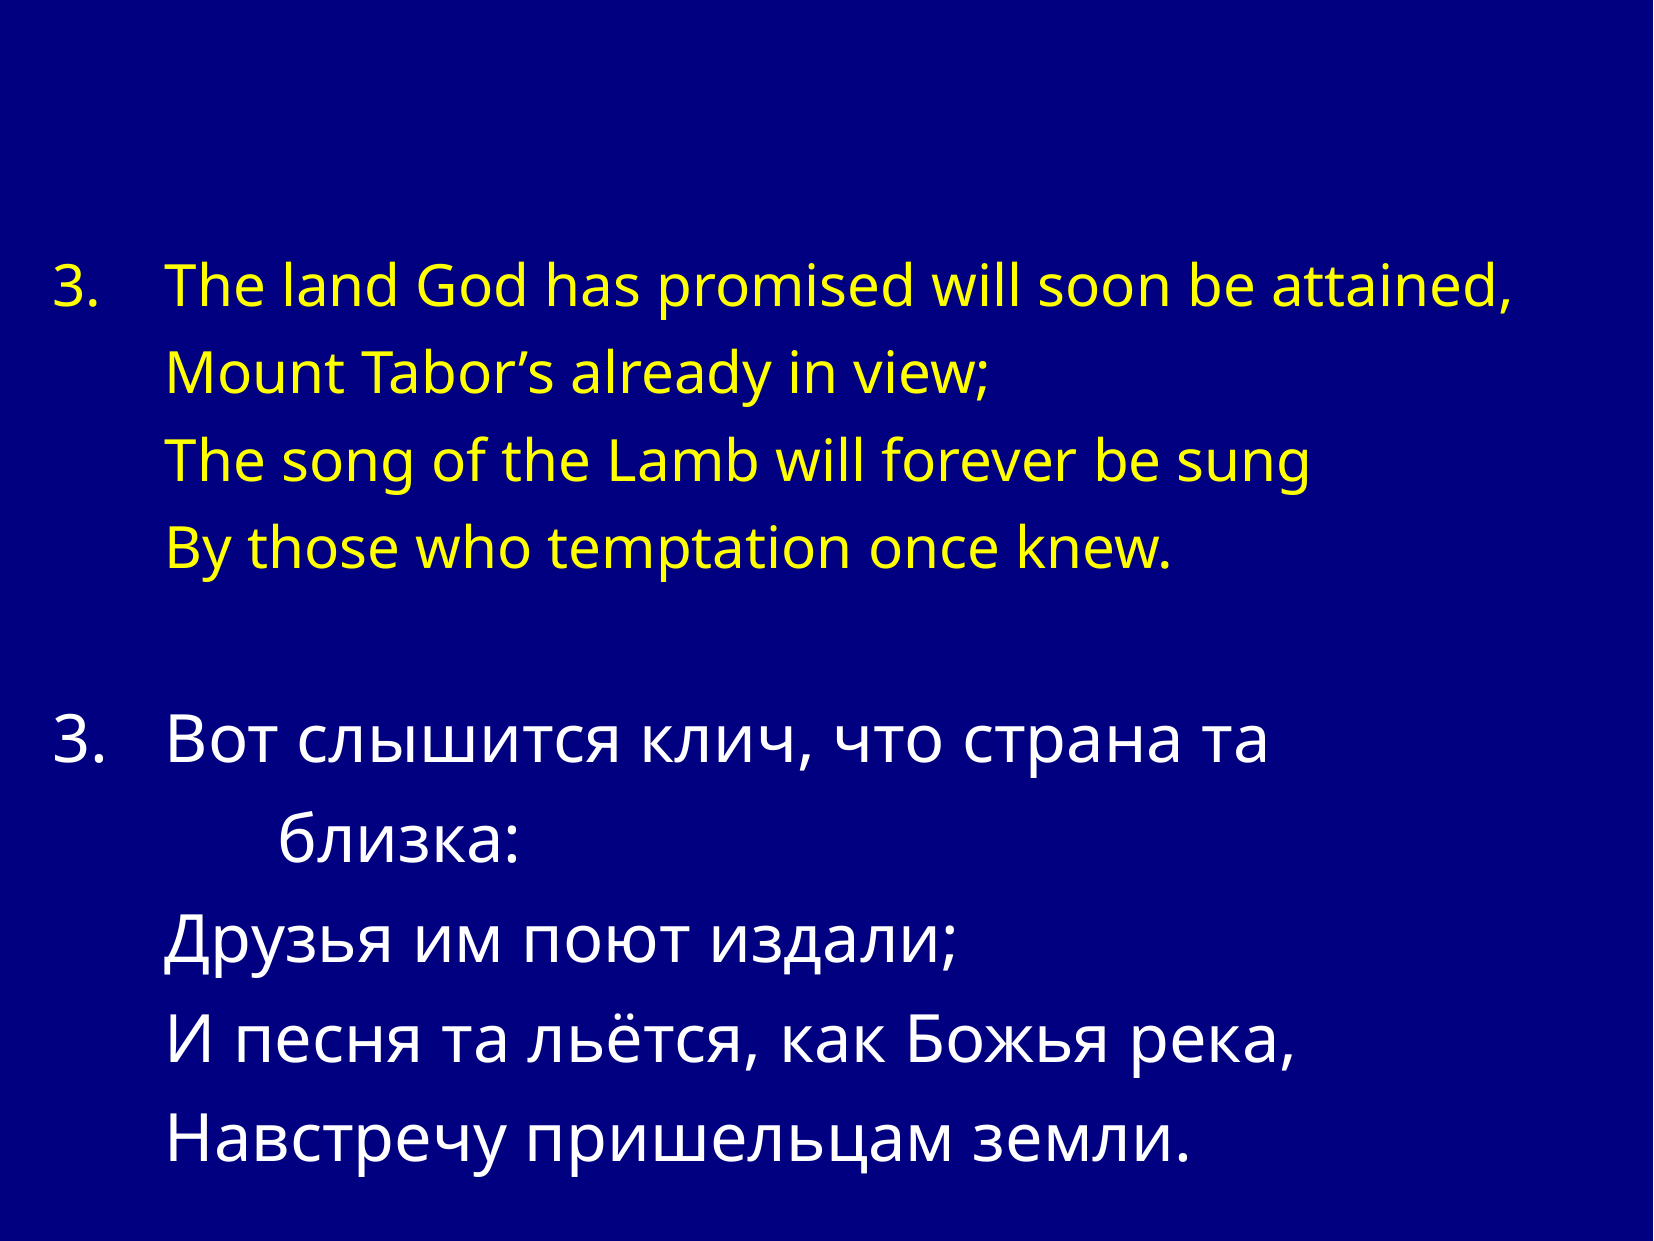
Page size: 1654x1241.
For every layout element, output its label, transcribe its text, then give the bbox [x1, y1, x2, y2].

text_box 3. The land God has promised will soon be attained, Mount Tabor’s already in view; The song of the Lamb will forever be sung By those who temptation once knew. [37, 150, 1653, 638]
text_box 3. Вот слышится клич, что страна та близка: Друзья им поют издали; И песня та льётся, как Божья река, Навстречу пришельцам земли. [37, 675, 1576, 1163]
